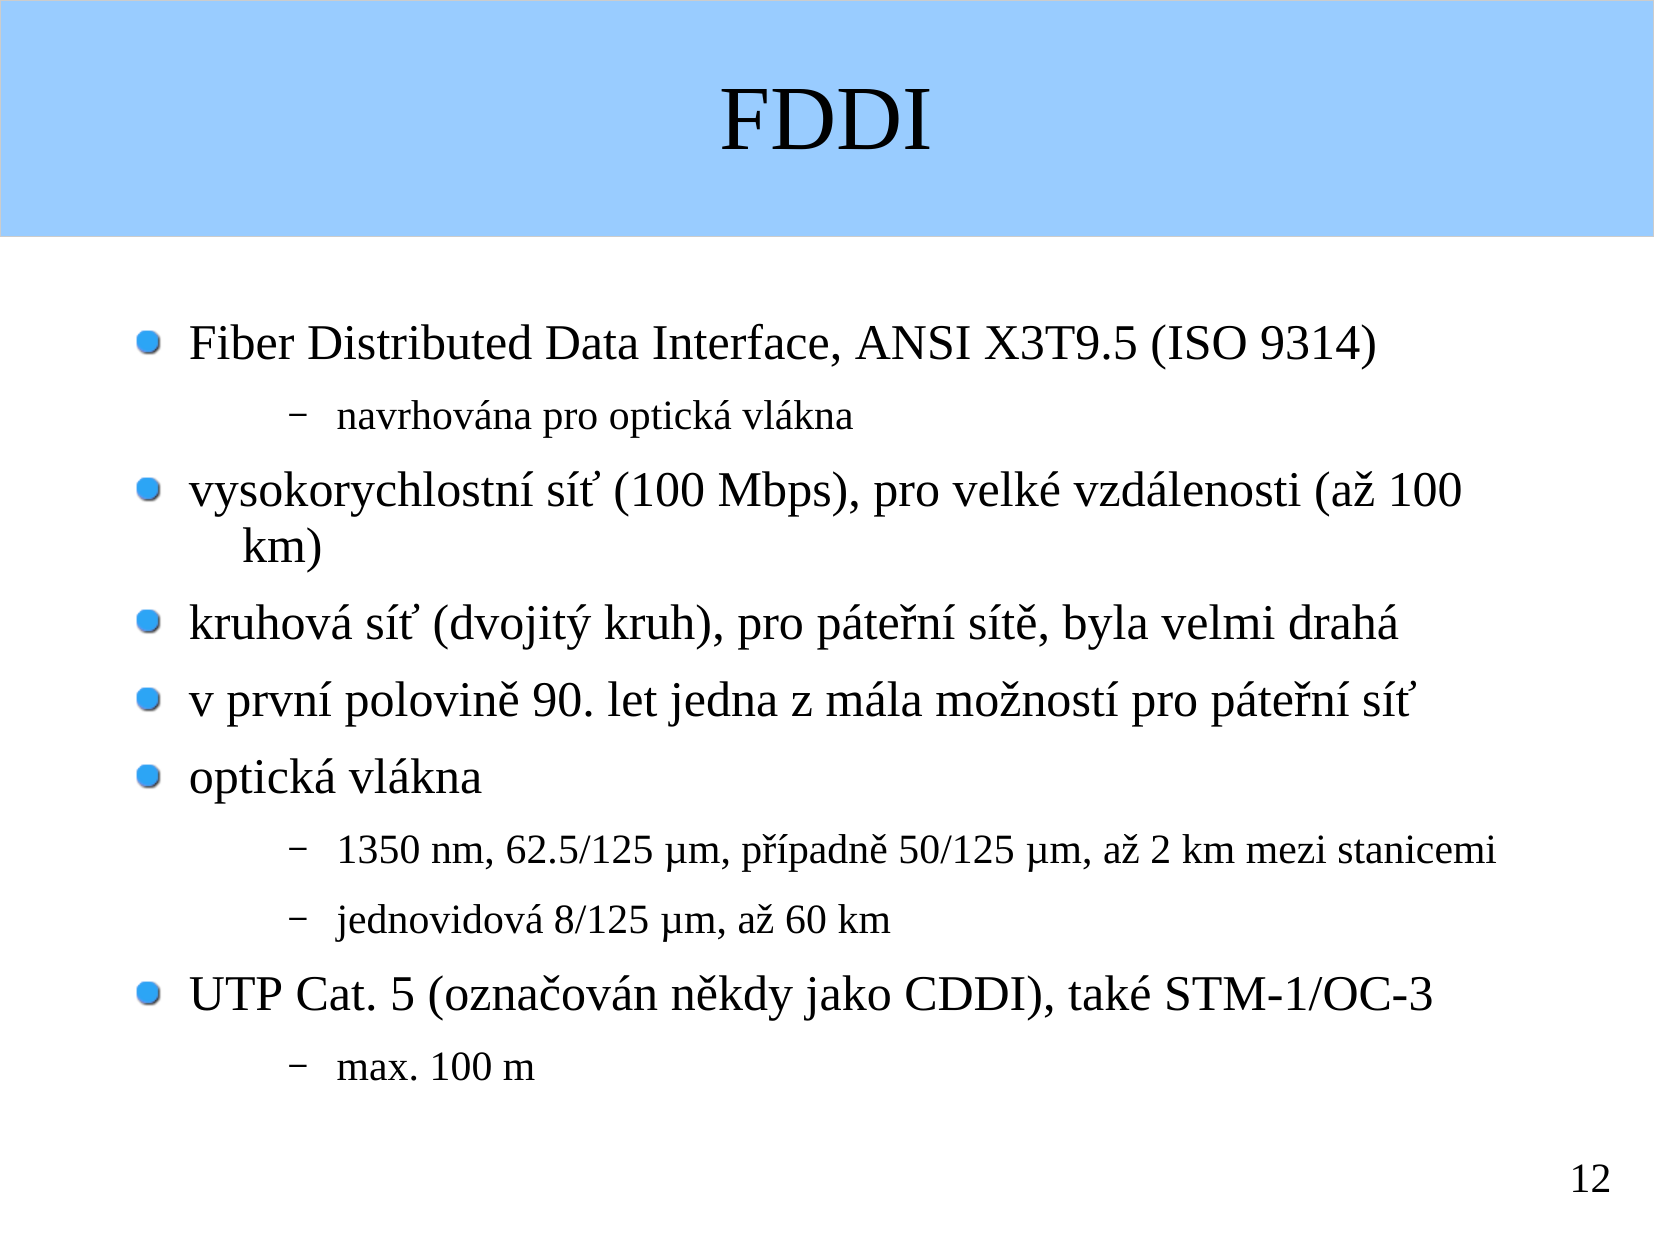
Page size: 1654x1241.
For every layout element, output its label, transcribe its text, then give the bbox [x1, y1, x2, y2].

list Fiber Distributed Data Interface, ANSI X3T9.5 (ISO 9314) navrhována pro optická vlákna vysokorychlostní síť (100 Mbps), pro velké vzdálenosti (až 100 km) kruhová síť (dvojitý kruh), pro páteřní sítě, byla velmi drahá v první polovině 90. let jedna z mála možností pro páteřní síť optická vlákna 1350 nm, 62.5/125 µm, případně 50/125 µm, až 2 km mezi stanicemi jednovidová 8/125 µm, až 60 km UTP Cat. 5 (označován někdy jako CDDI), také STM-1/OC-3 max. 100 m [100, 315, 1548, 1152]
title FDDI [0, 0, 1654, 237]
